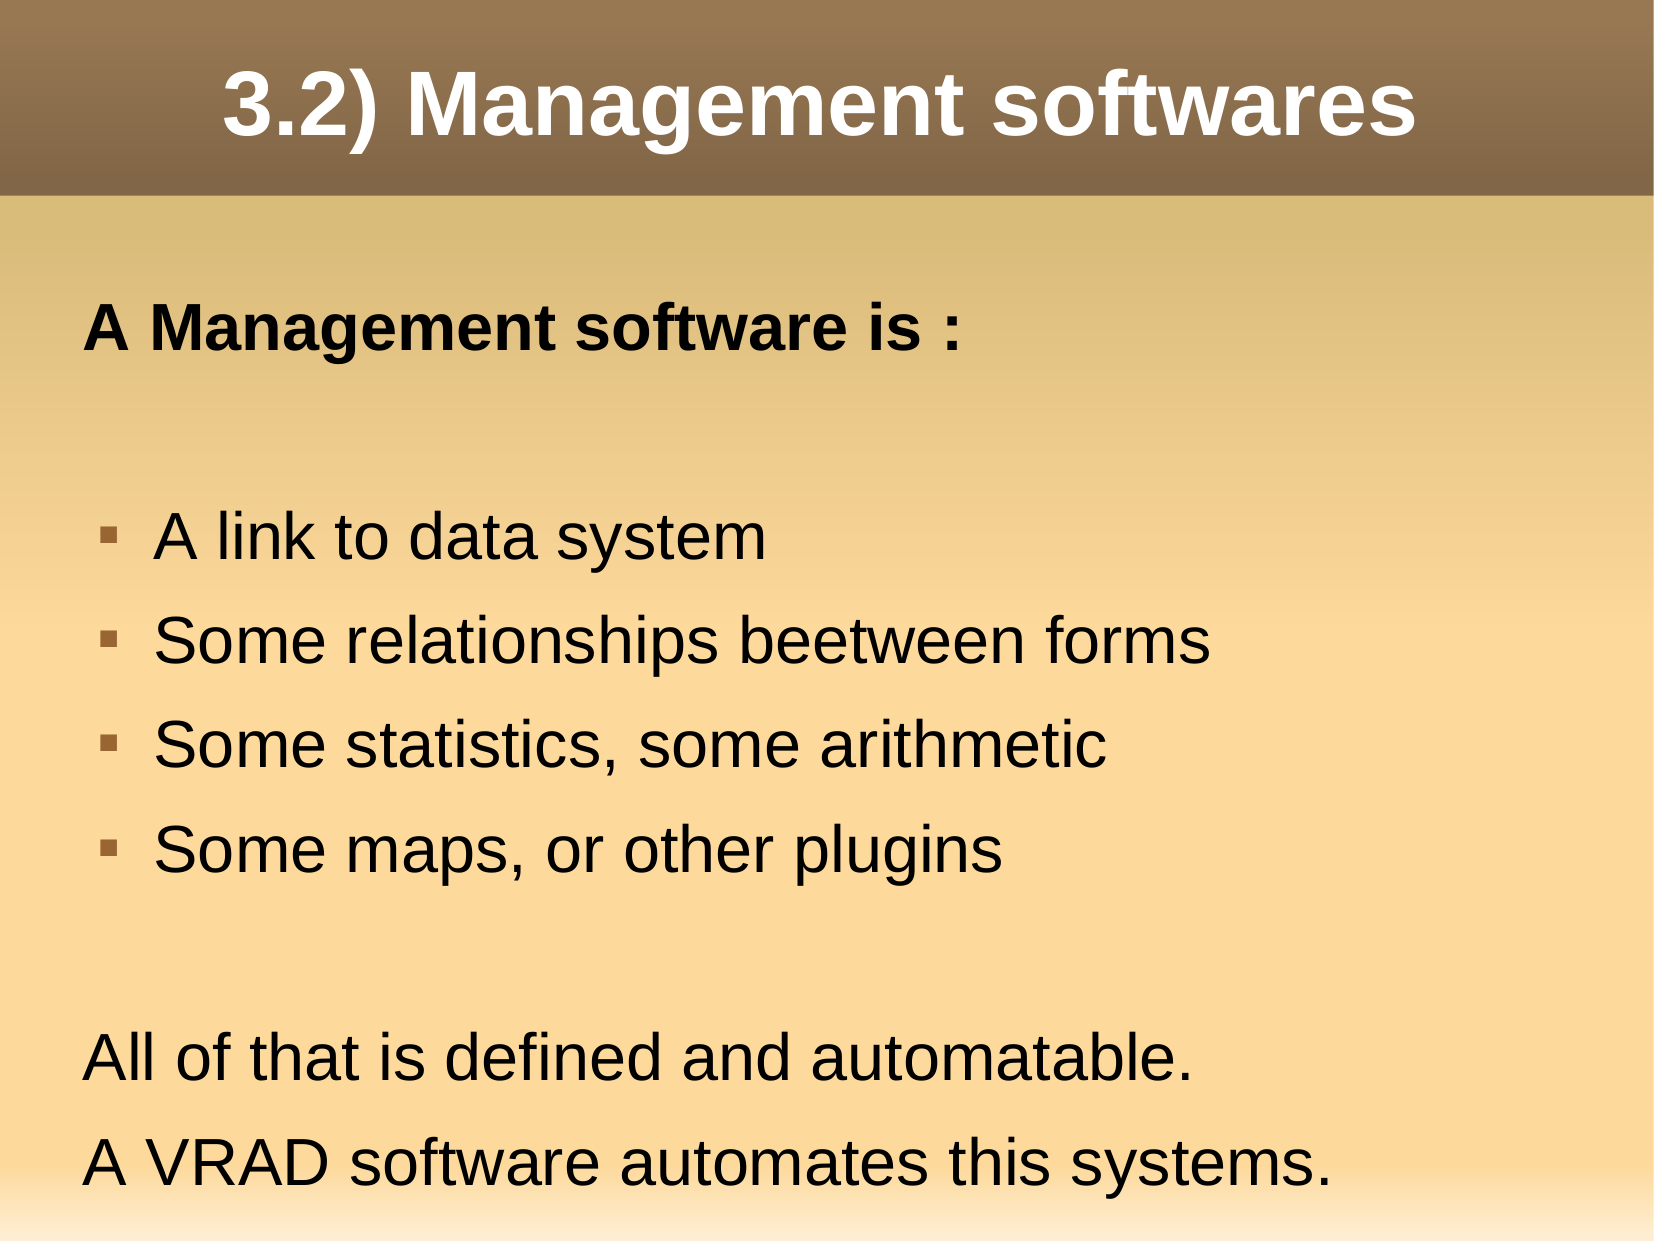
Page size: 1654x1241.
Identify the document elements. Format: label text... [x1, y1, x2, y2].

picture [0, 0, 1654, 1241]
title 3.2) Management softwares [76, 0, 1565, 208]
list A Management software is : A link to data system Some relationships beetween forms Some statistics, some arithmetic Some maps, or other plugins All of that is defined and automatable. A VRAD software automates this systems. [82, 290, 1571, 1200]
